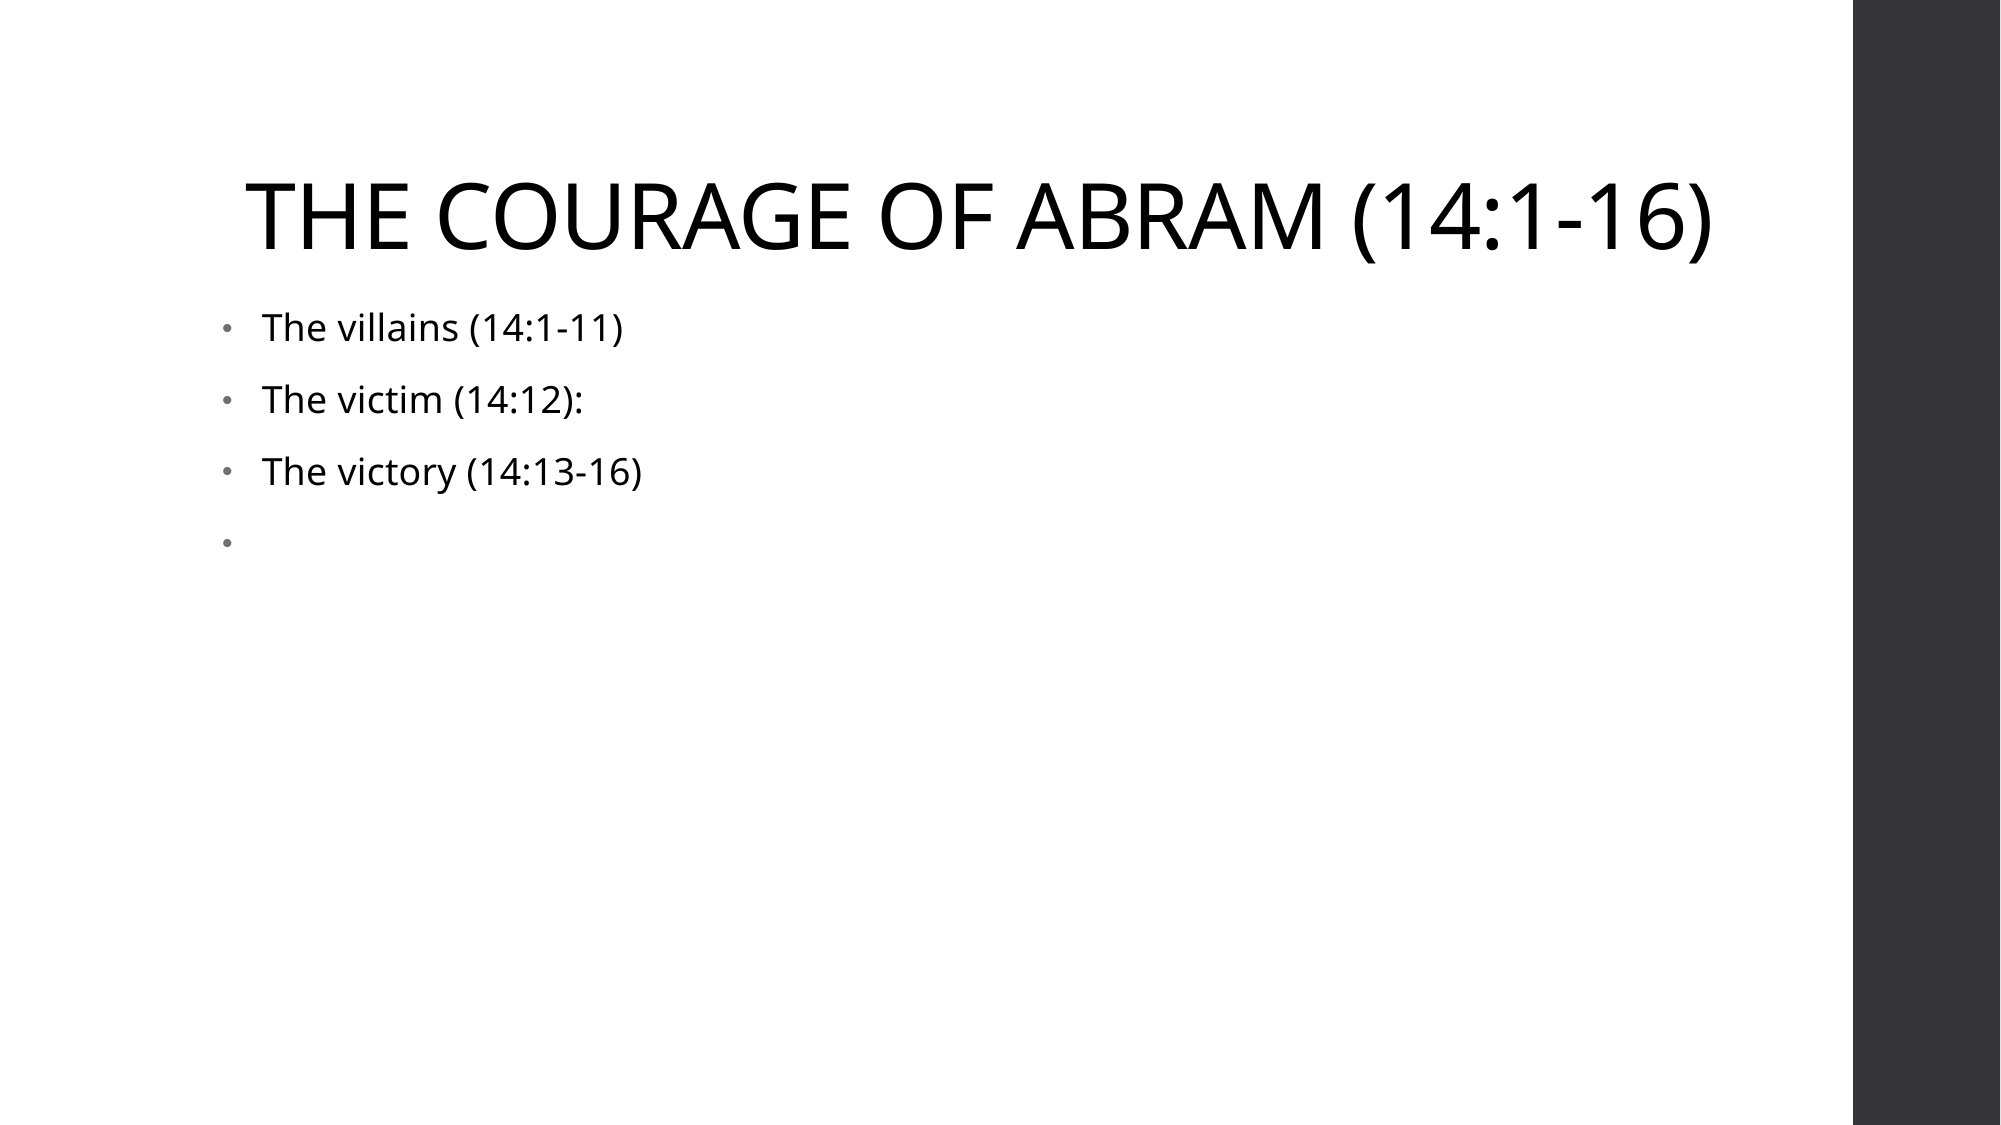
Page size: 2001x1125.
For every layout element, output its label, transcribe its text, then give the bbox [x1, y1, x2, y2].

list The villains (14:1-11) The victim (14:12): The victory (14:13-16) [206, 299, 1617, 1014]
title THE COURAGE OF ABRAM (14:1-16) [206, 60, 1797, 278]
